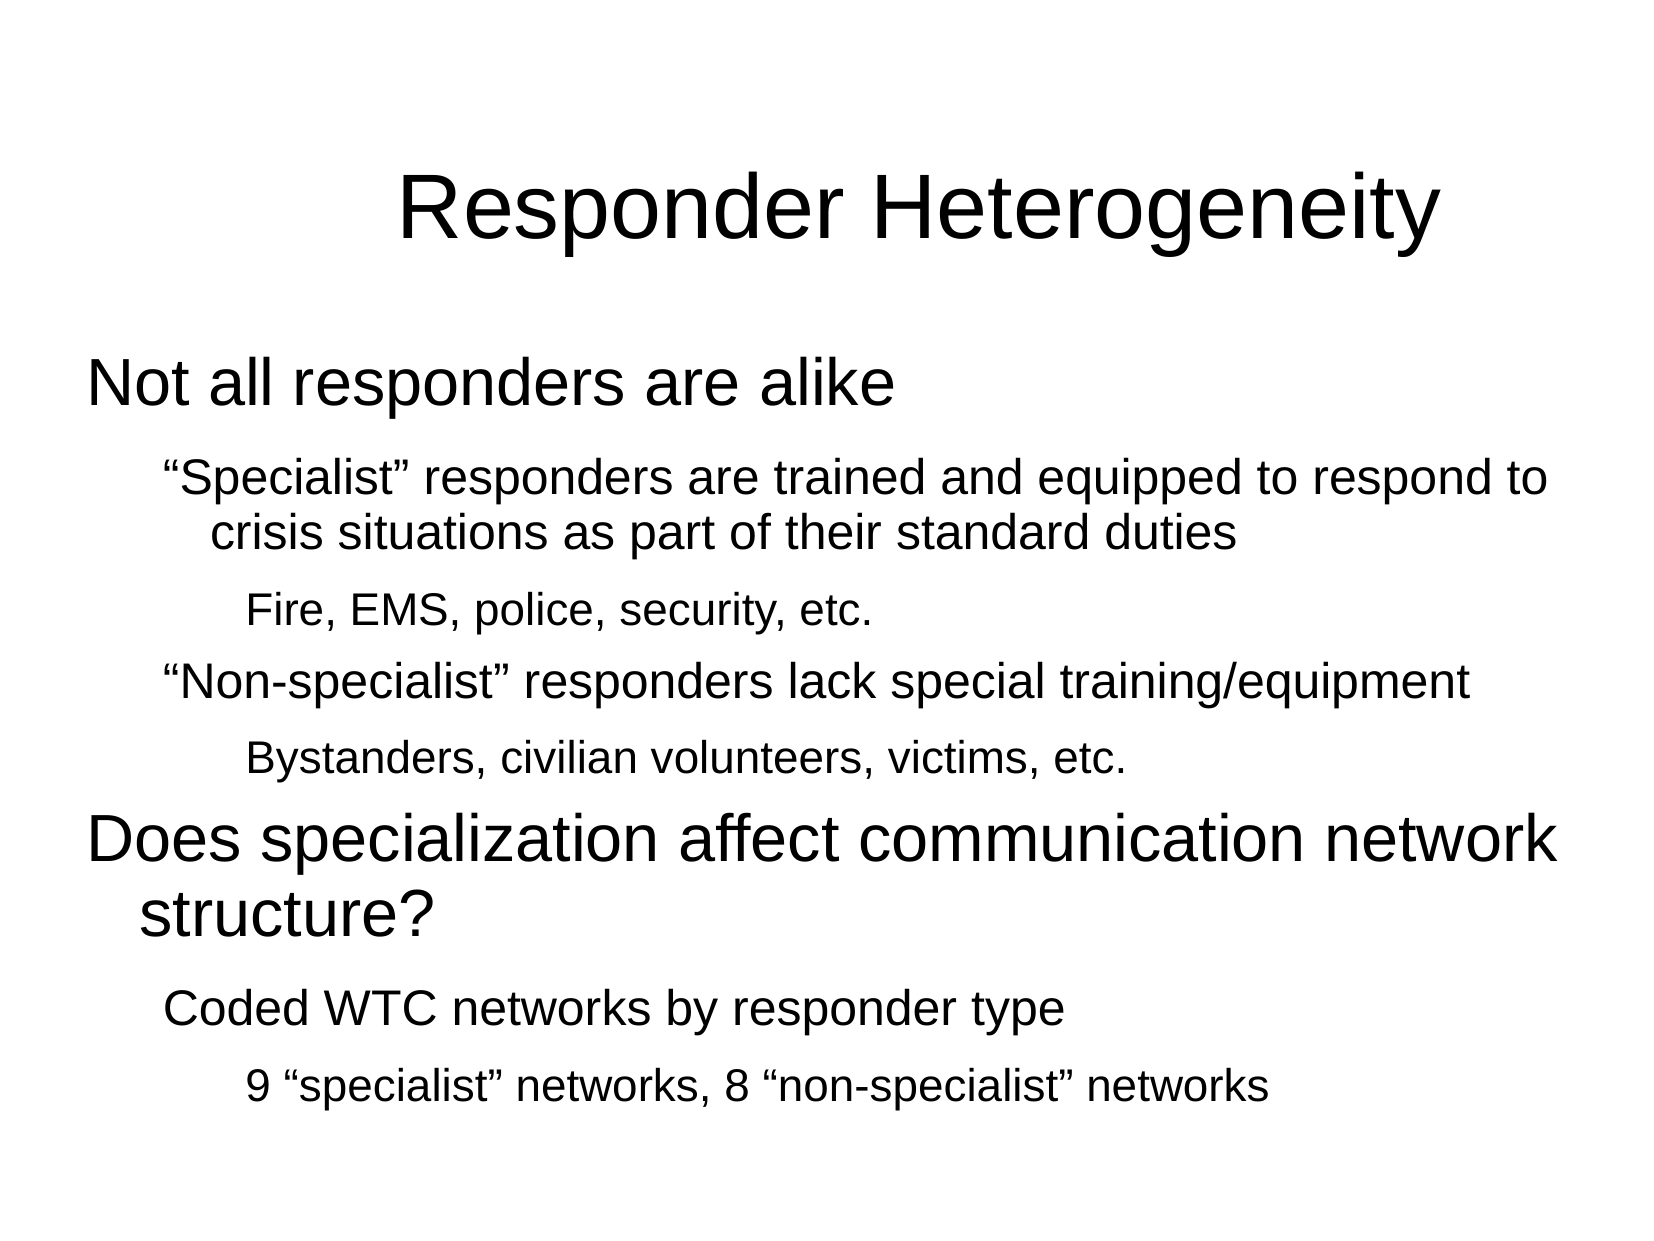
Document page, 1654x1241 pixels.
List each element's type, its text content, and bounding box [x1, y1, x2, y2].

title Responder Heterogeneity [305, 102, 1534, 310]
list Not all responders are alike “Specialist” responders are trained and equipped to respond to crisis situations as part of their standard duties Fire, EMS, police, security, etc. “Non-specialist” responders lack special training/equipment Bystanders, civilian volunteers, victims, etc. Does specialization affect communication network structure? Coded WTC networks by responder type 9 “specialist” networks, 8 “non-specialist” networks [68, 344, 1583, 1159]
